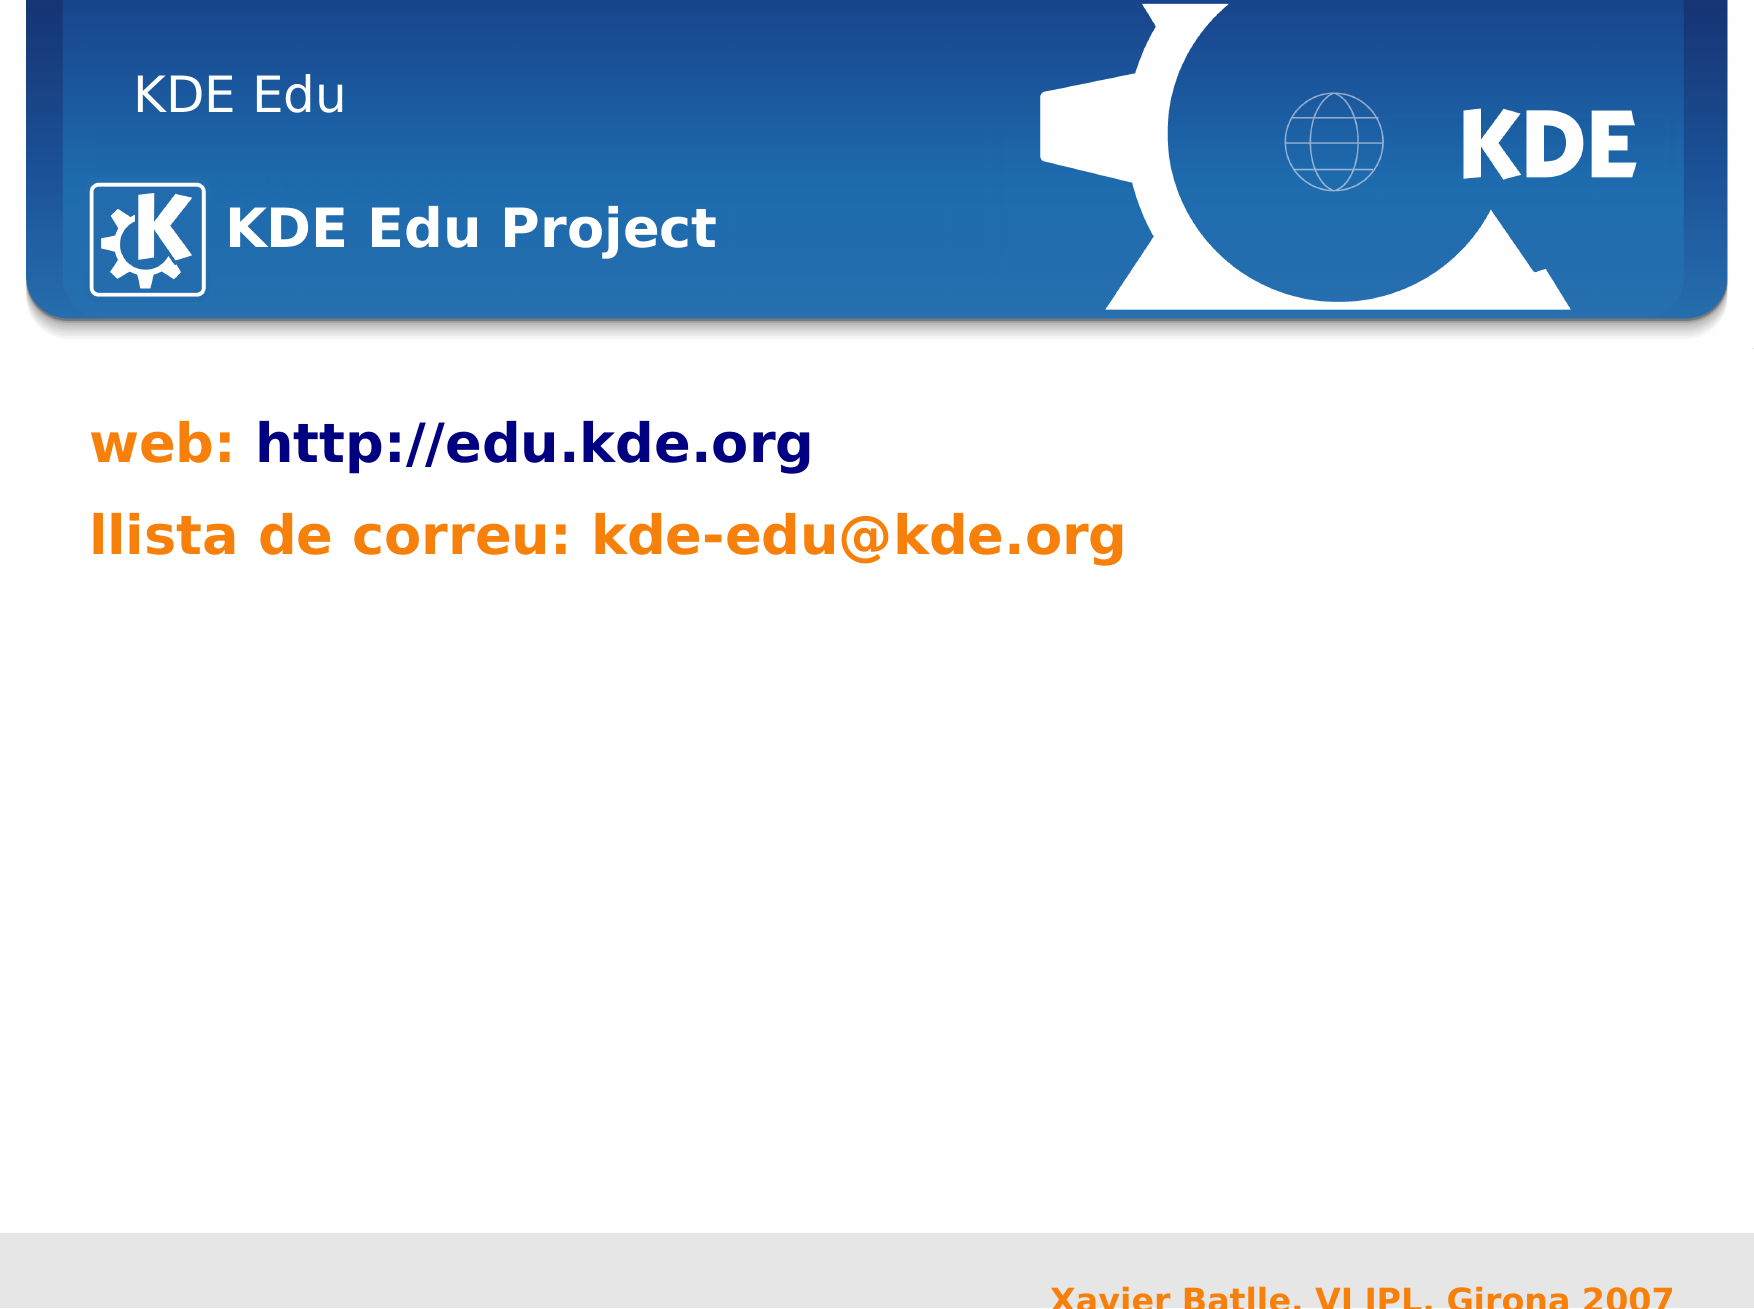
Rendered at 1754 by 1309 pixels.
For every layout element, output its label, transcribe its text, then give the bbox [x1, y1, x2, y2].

list web: http://edu.kde.org llista de correu: kde-edu@kde.org [71, 411, 1684, 1148]
picture [0, 0, 1754, 349]
title KDE Edu Project [225, 194, 1126, 264]
